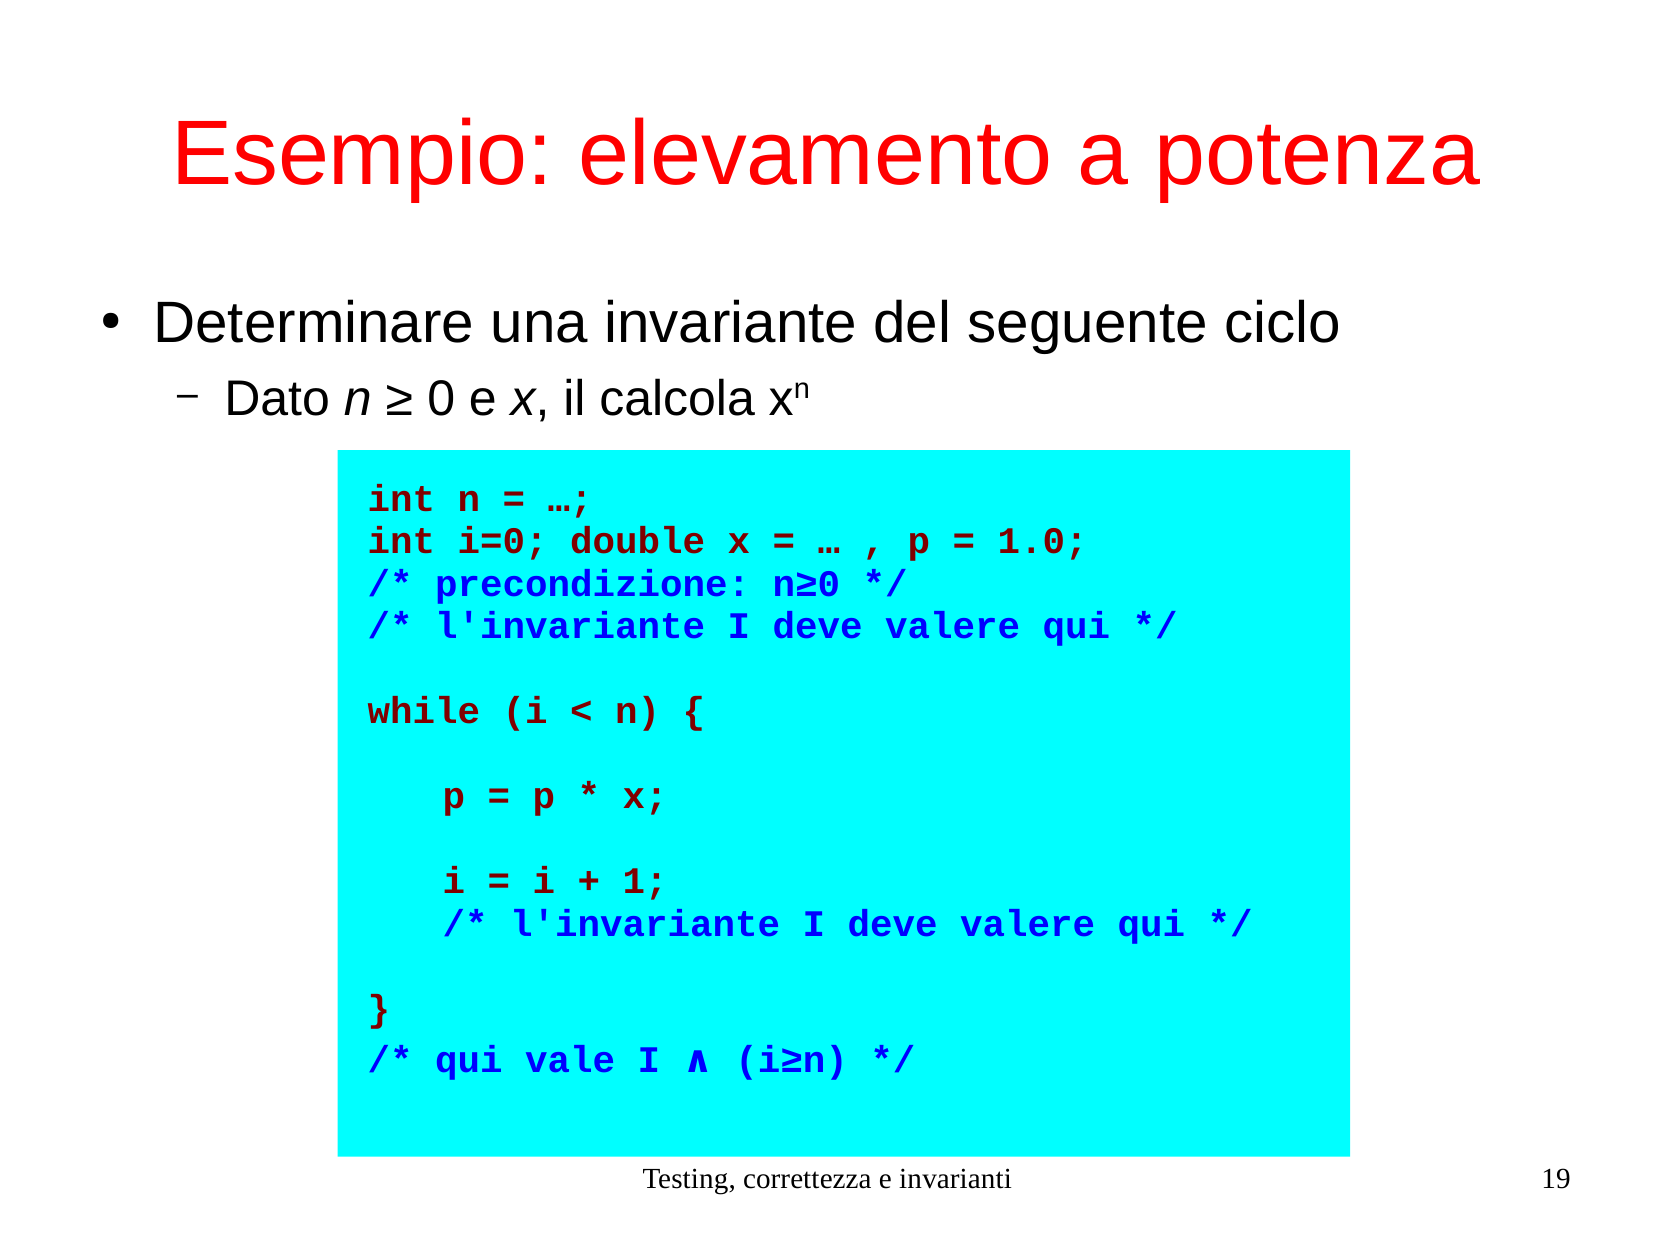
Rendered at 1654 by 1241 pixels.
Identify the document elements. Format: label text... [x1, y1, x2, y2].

text_box int n = …; int i=0; double x = … , p = 1.0; /* precondizione: n≥0 */ /* l'invariante I deve valere qui */ while (i < n) { p = p * x; i = i + 1; /* l'invariante I deve valere qui */ } /* qui vale I ∧ (i≥n) */ [337, 450, 1351, 1153]
list Determinare una invariante del seguente ciclo Dato n ≥ 0 e x, il calcola xn [82, 290, 1571, 1126]
title Esempio: elevamento a potenza [82, 49, 1571, 257]
